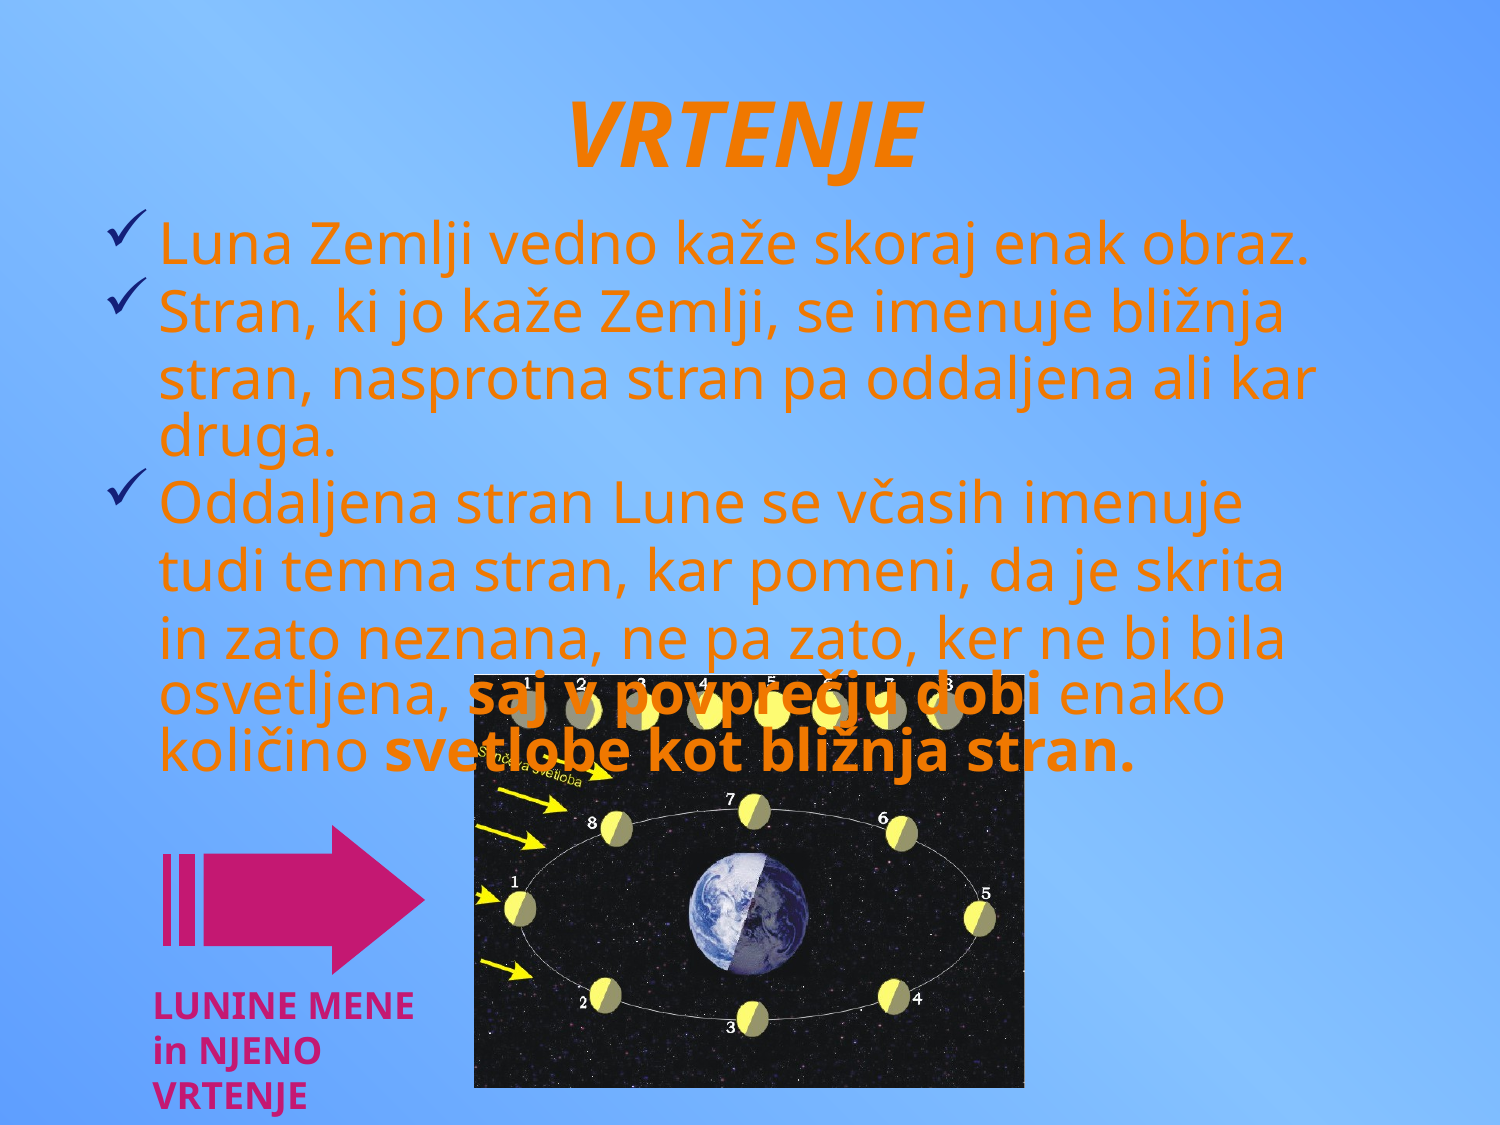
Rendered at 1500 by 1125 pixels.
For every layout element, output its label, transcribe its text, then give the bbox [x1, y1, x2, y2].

text_box [163, 854, 171, 946]
text_box [179, 854, 195, 946]
title VRTENJE [387, 37, 1100, 212]
list Luna Zemlji vedno kaže skoraj enak obraz. Stran, ki jo kaže Zemlji, se imenuje bližnja stran, nasprotna stran pa oddaljena ali kar druga. Oddaljena stran Lune se včasih imenuje tudi temna stran, kar pomeni, da je skrita in zato neznana, ne pa zato, ker ne bi bila osvetljena, saj v povprečju dobi enako količino svetlobe kot bližnja stran. [87, 212, 1388, 813]
text_box [203, 824, 426, 975]
picture [474, 813, 1025, 1088]
text_box LUNINE MENE in NJENO VRTENJE [137, 974, 475, 1125]
